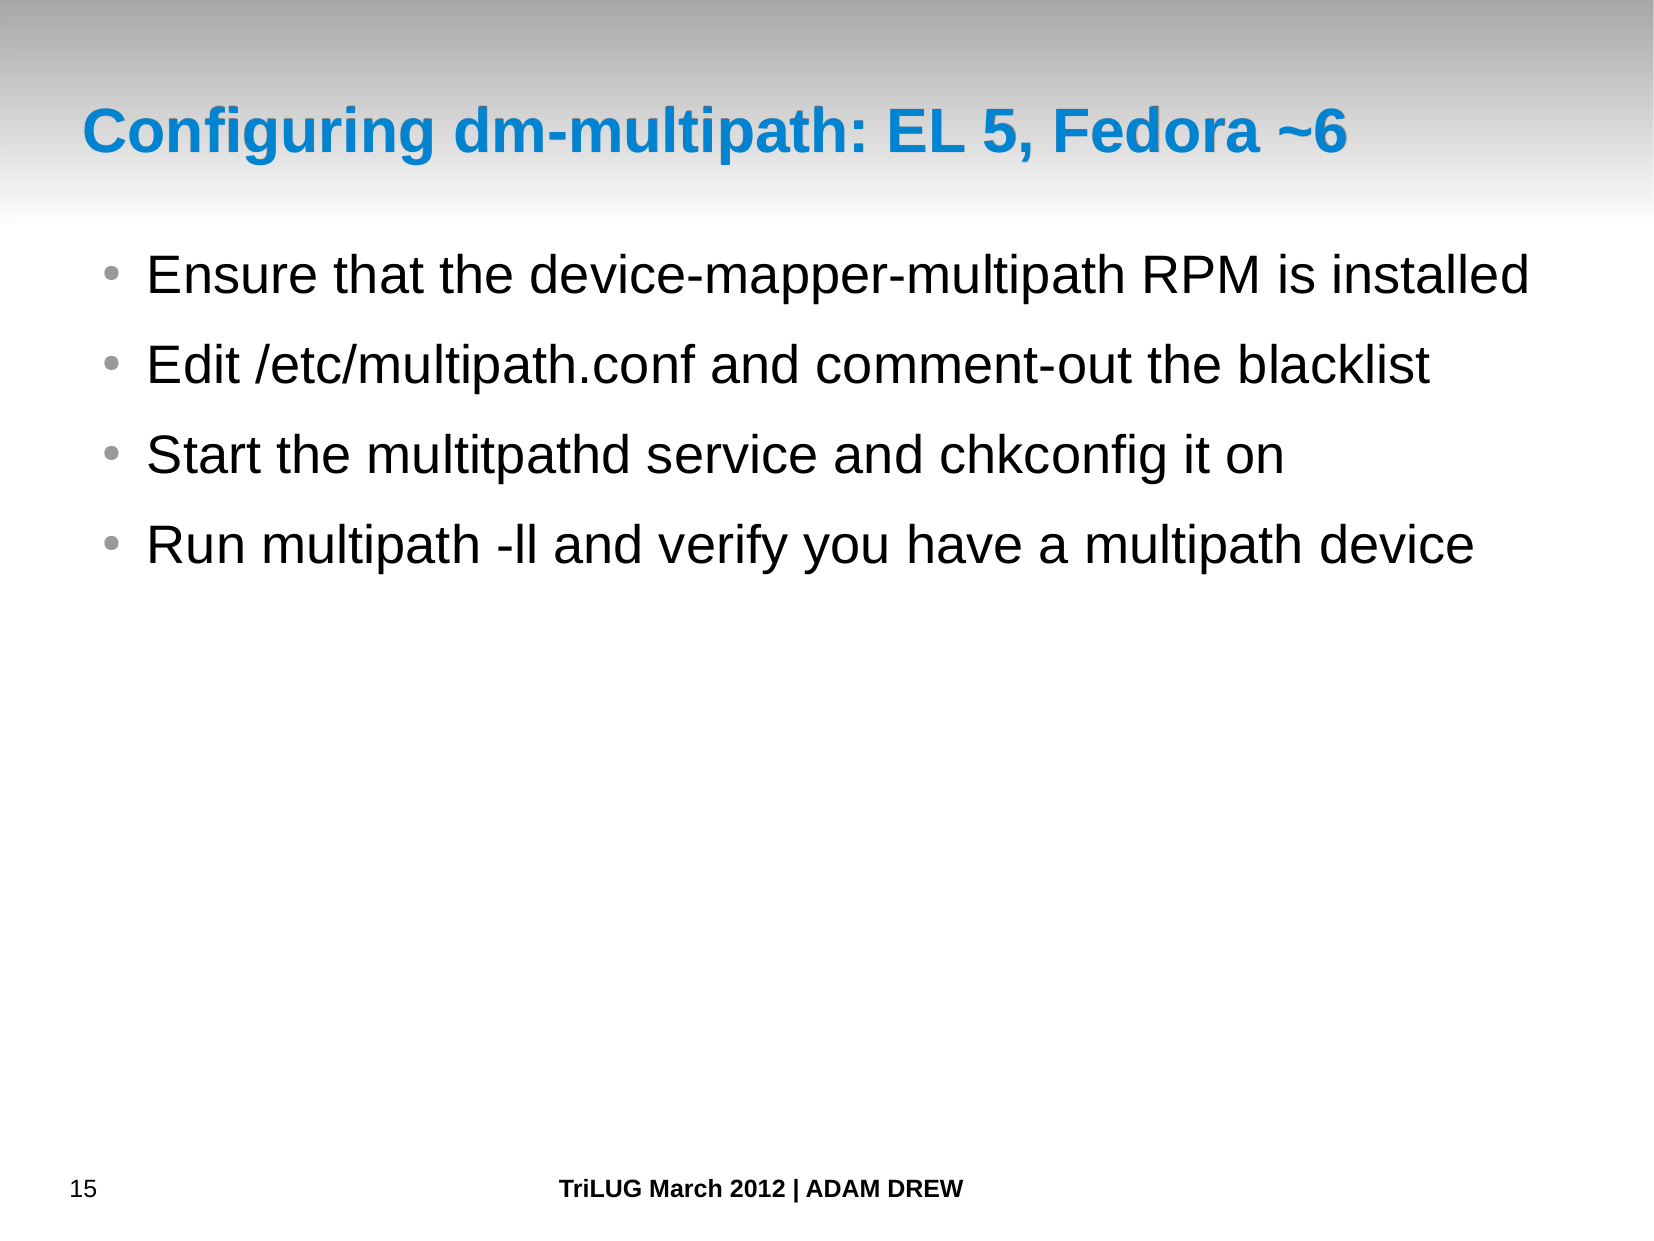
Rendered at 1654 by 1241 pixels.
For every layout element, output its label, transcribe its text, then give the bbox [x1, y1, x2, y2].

picture [0, 0, 1654, 225]
list Ensure that the device-mapper-multipath RPM is installed Edit /etc/multipath.conf and comment-out the blacklist Start the multitpathd service and chkconfig it on Run multipath -ll and verify you have a multipath device [86, 244, 1576, 1039]
title Configuring dm-multipath: EL 5, Fedora ~6 [82, 37, 1571, 226]
